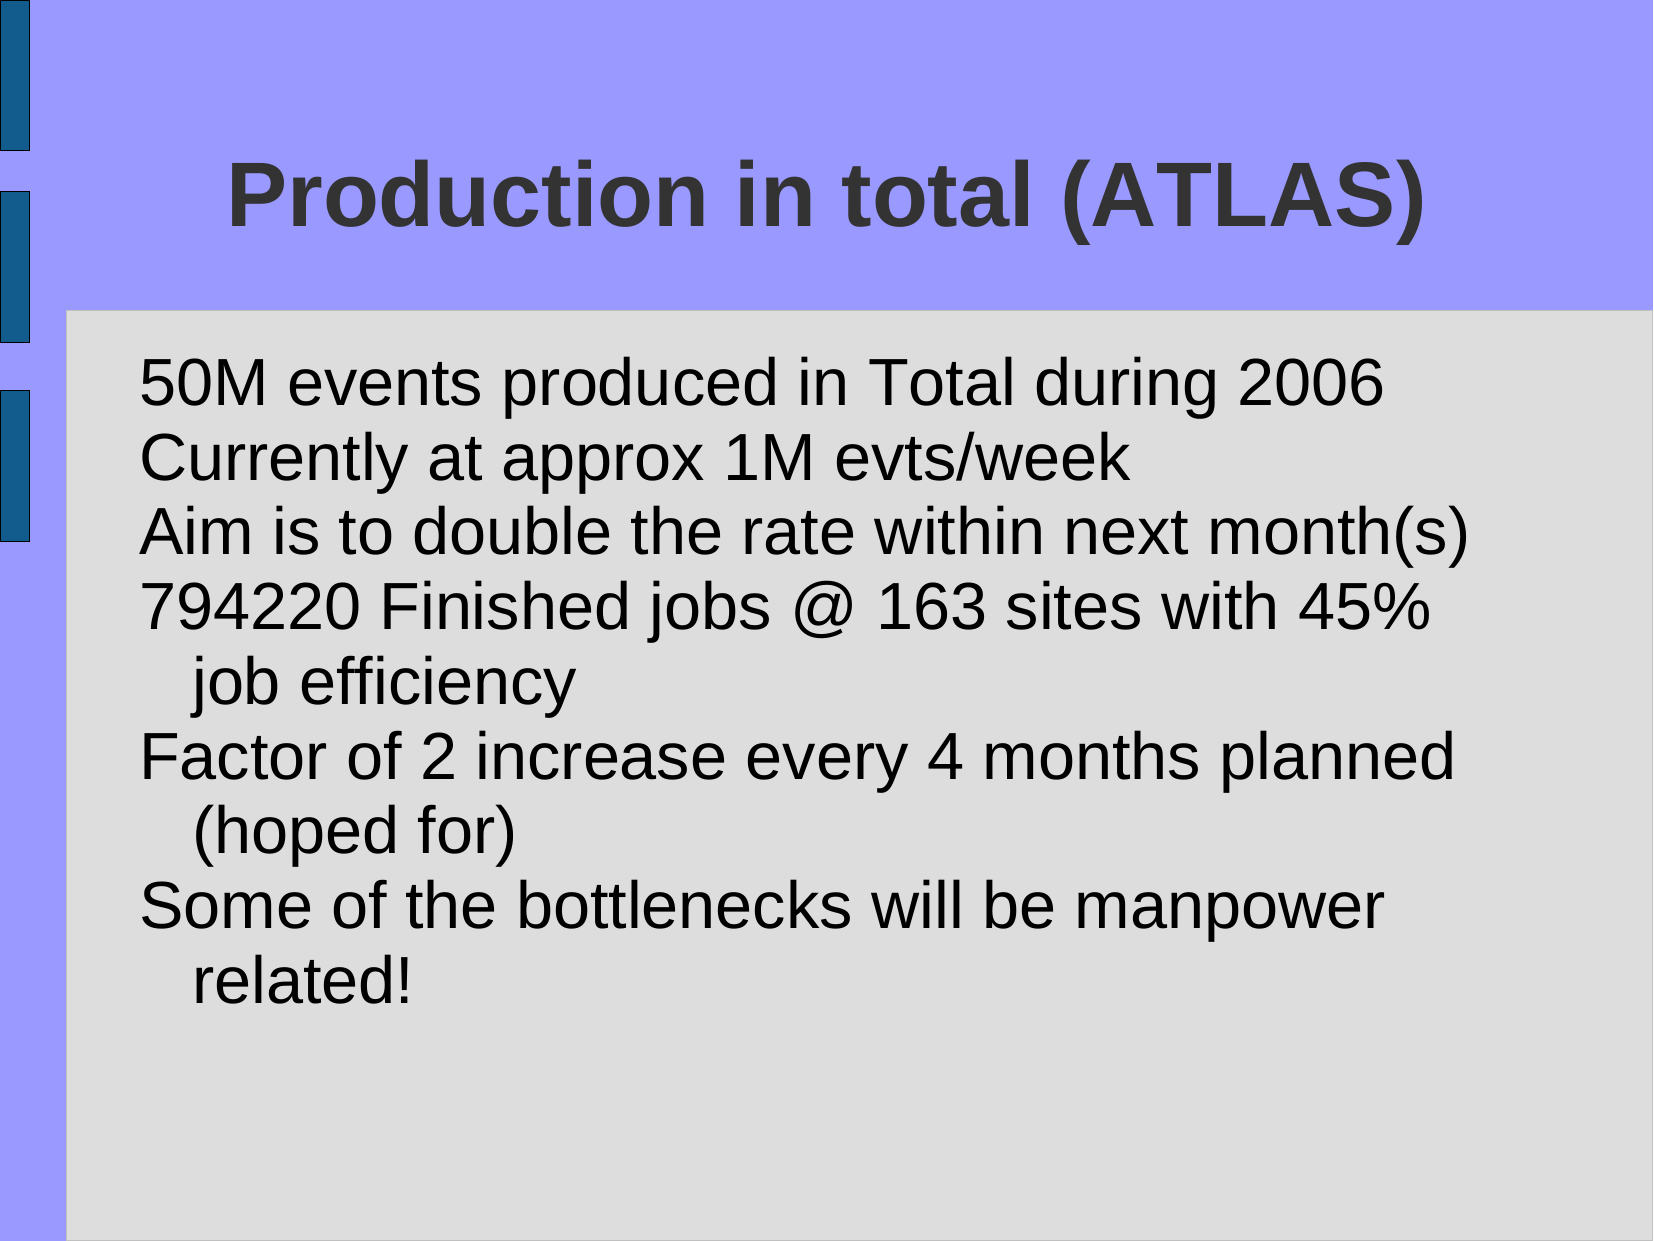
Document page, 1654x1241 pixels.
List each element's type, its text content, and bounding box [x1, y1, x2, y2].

list 50M events produced in Total during 2006 Currently at approx 1M evts/week Aim is to double the rate within next month(s) 794220 Finished jobs @ 163 sites with 45% job efficiency Factor of 2 increase every 4 months planned (hoped for) Some of the bottlenecks will be manpower related! [121, 344, 1534, 1127]
title Production in total (ATLAS) [121, 91, 1534, 299]
